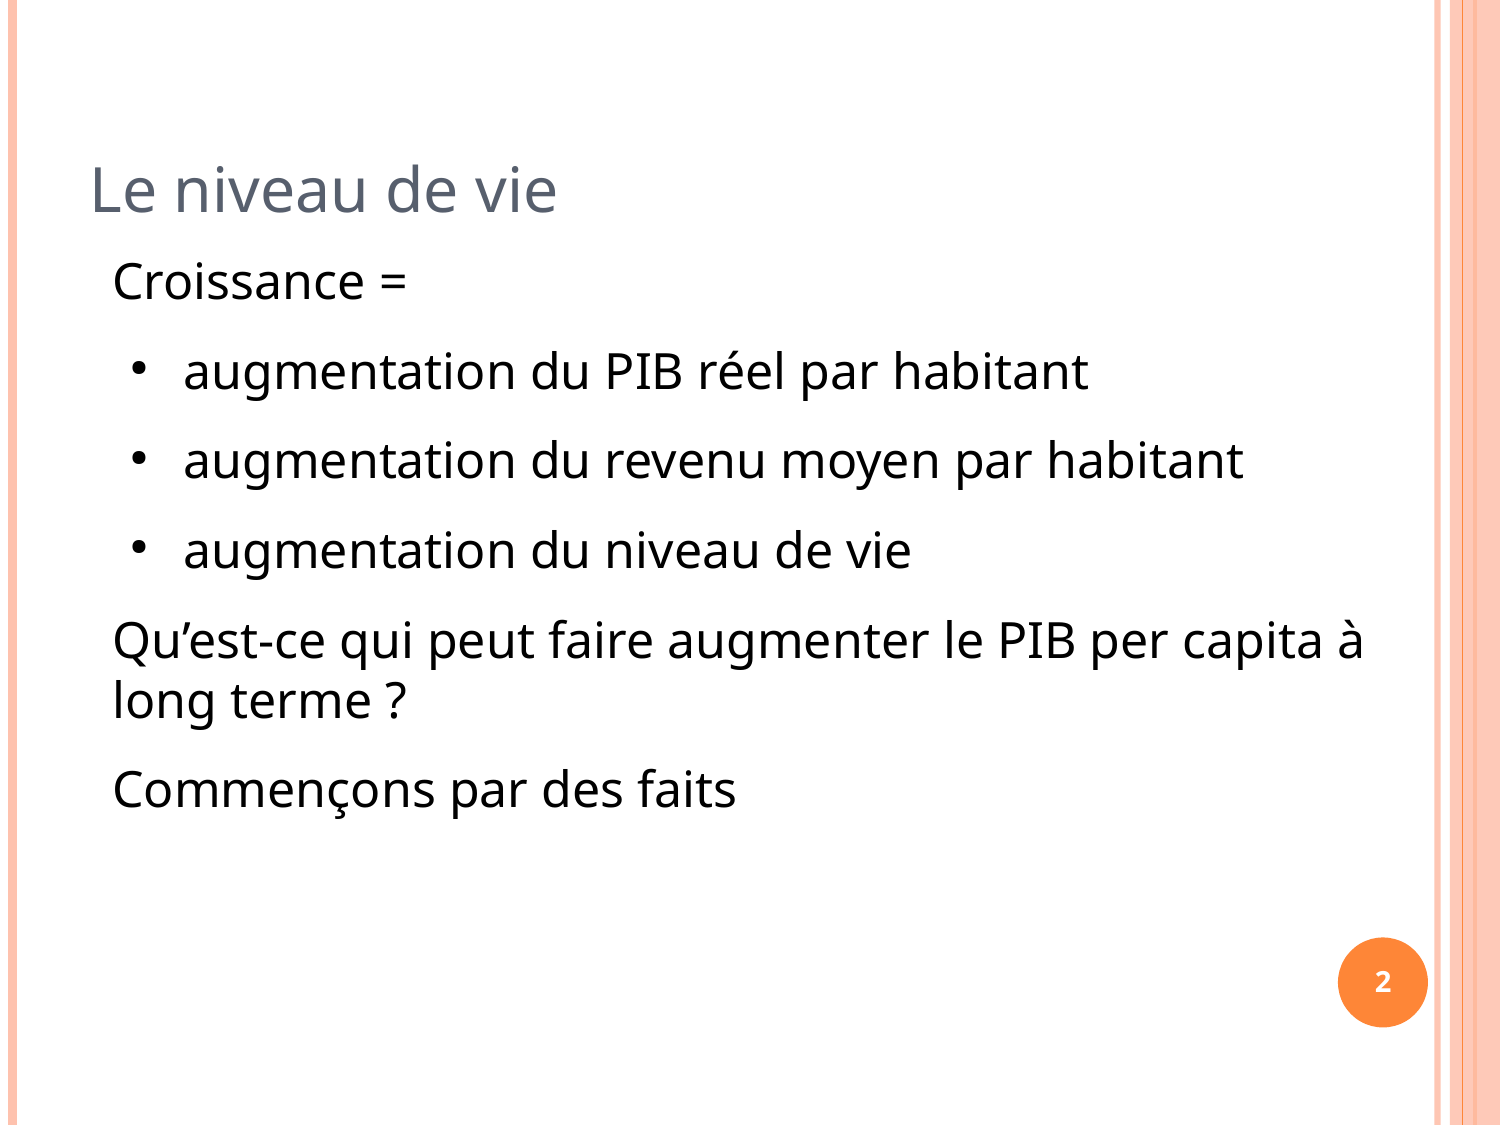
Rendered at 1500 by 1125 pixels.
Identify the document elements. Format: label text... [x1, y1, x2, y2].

list Croissance = augmentation du PIB réel par habitant augmentation du revenu moyen par habitant augmentation du niveau de vie Qu’est-ce qui peut faire augmenter le PIB per capita à long terme ? Commençons par des faits [112, 249, 1388, 1000]
title Le niveau de vie [75, 45, 1300, 233]
slide_number <numéro> [1333, 940, 1434, 1027]
